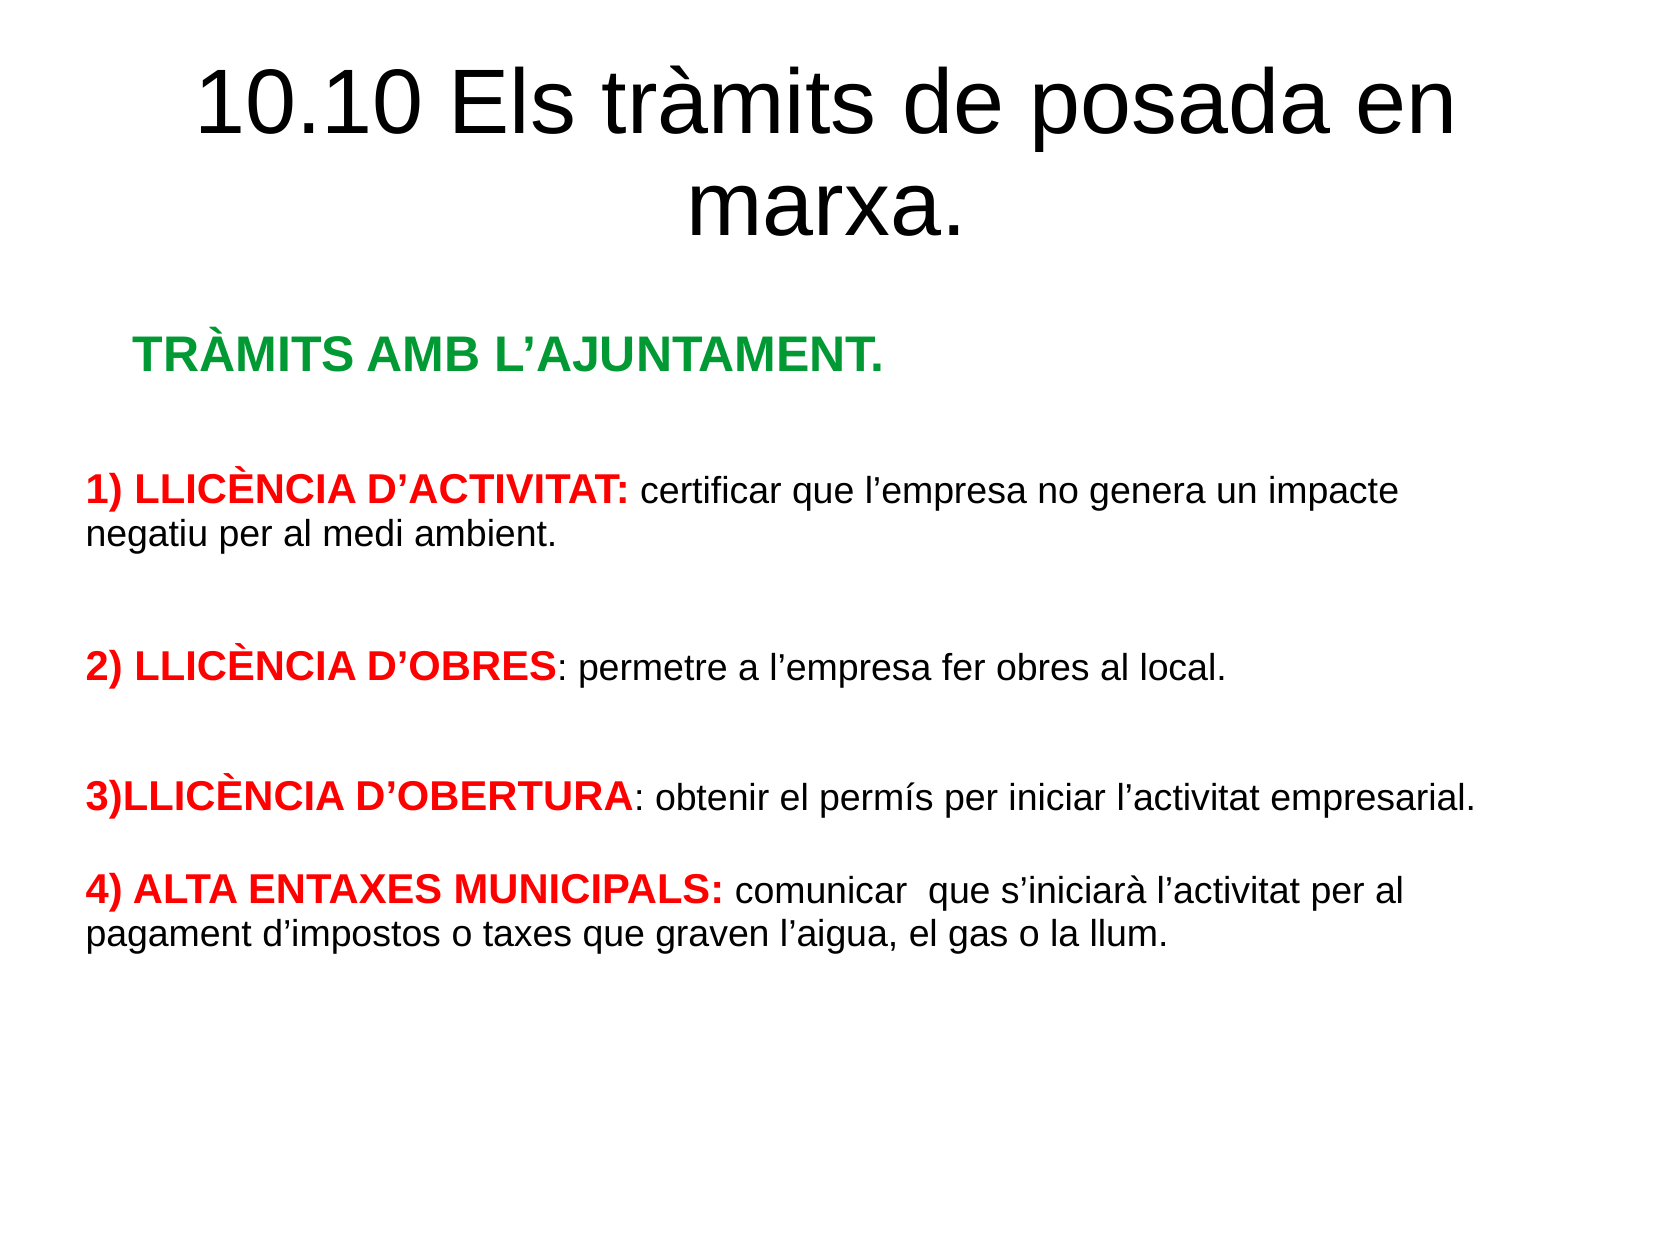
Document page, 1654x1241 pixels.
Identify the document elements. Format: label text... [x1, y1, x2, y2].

text_box 1) LLICÈNCIA D’ACTIVITAT: certificar que l’empresa no genera un impacte negatiu per al medi ambient. 2) LLICÈNCIA D’OBRES: permetre a l’empresa fer obres al local. 3)LLICÈNCIA D’OBERTURA: obtenir el permís per iniciar l’activitat empresarial. 4) ALTA ENTAXES MUNICIPALS: comunicar que s’iniciarà l’activitat per al pagament d’impostos o taxes que graven l’aigua, el gas o la llum. [70, 458, 1536, 1004]
text_box TRÀMITS AMB L’AJUNTAMENT. [118, 318, 1252, 390]
title 10.10 Els tràmits de posada en marxa. [82, 49, 1571, 257]
